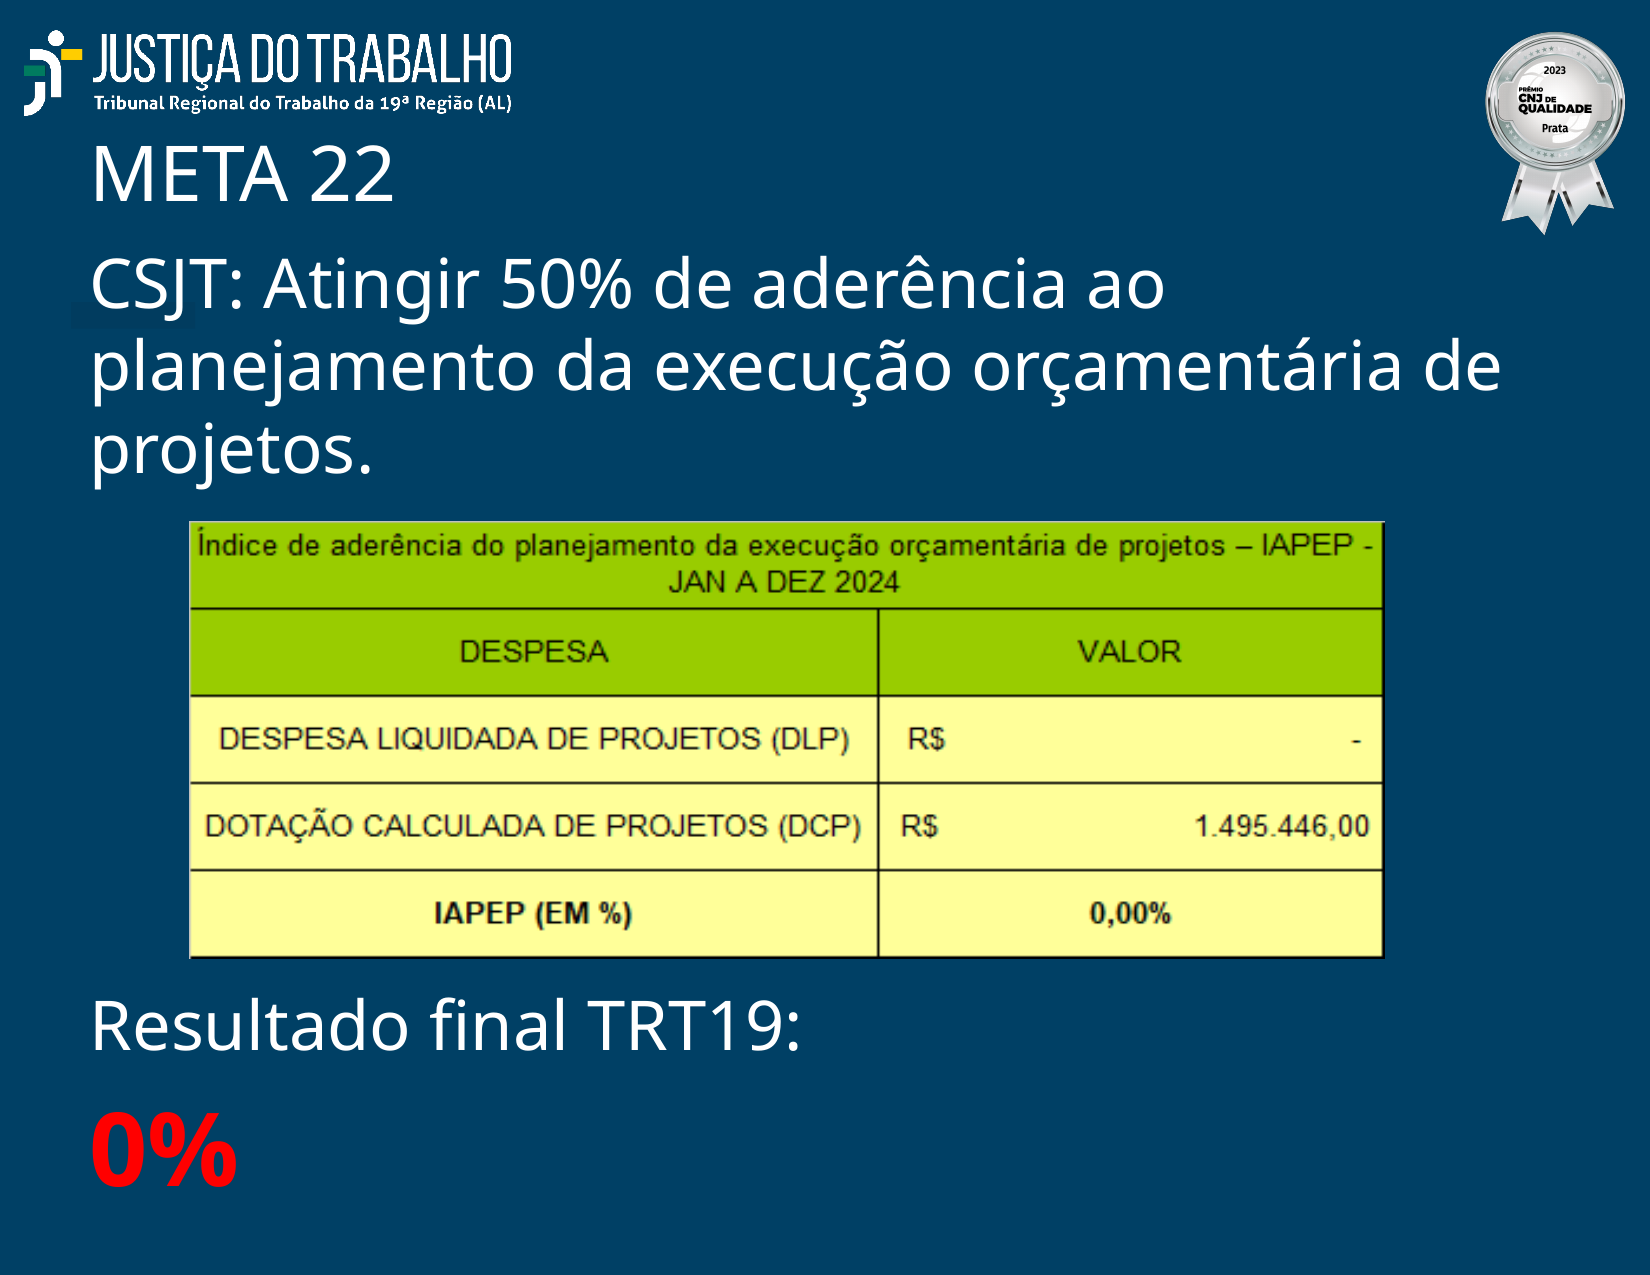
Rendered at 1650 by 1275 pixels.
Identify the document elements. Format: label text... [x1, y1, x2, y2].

picture [189, 521, 1385, 959]
picture [1484, 30, 1626, 237]
picture [24, 30, 511, 116]
title META 22 CSJT: Atingir 50% de aderência ao planejamento da execução orçamentária de projetos. Resultado final TRT19: 0% [71, 263, 1581, 1225]
